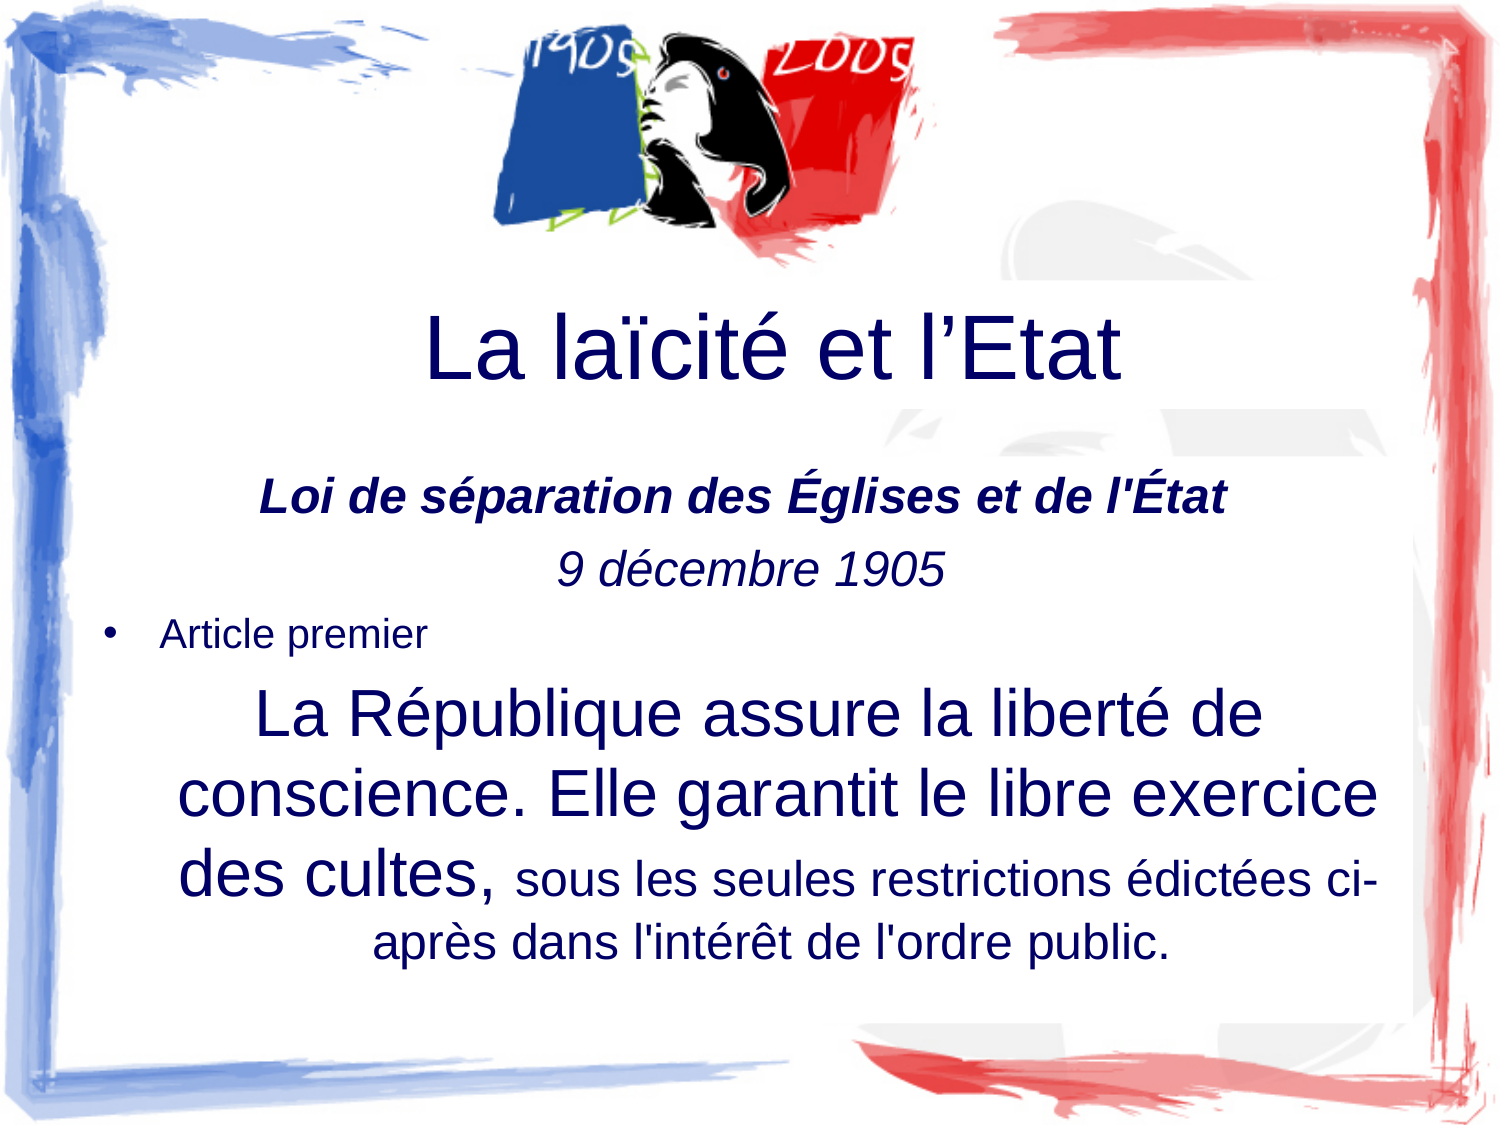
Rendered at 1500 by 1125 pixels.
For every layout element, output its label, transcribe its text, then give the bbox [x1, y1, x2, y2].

title La laïcité et l’Etat [135, 280, 1377, 409]
list Loi de séparation des Églises et de l'État 9 décembre 1905 Article premier La République assure la liberté de conscience. Elle garantit le libre exercice des cultes, sous les seules restrictions édictées ci-après dans l'intérêt de l'ordre public. [88, 456, 1414, 1024]
picture [0, 0, 1500, 1125]
